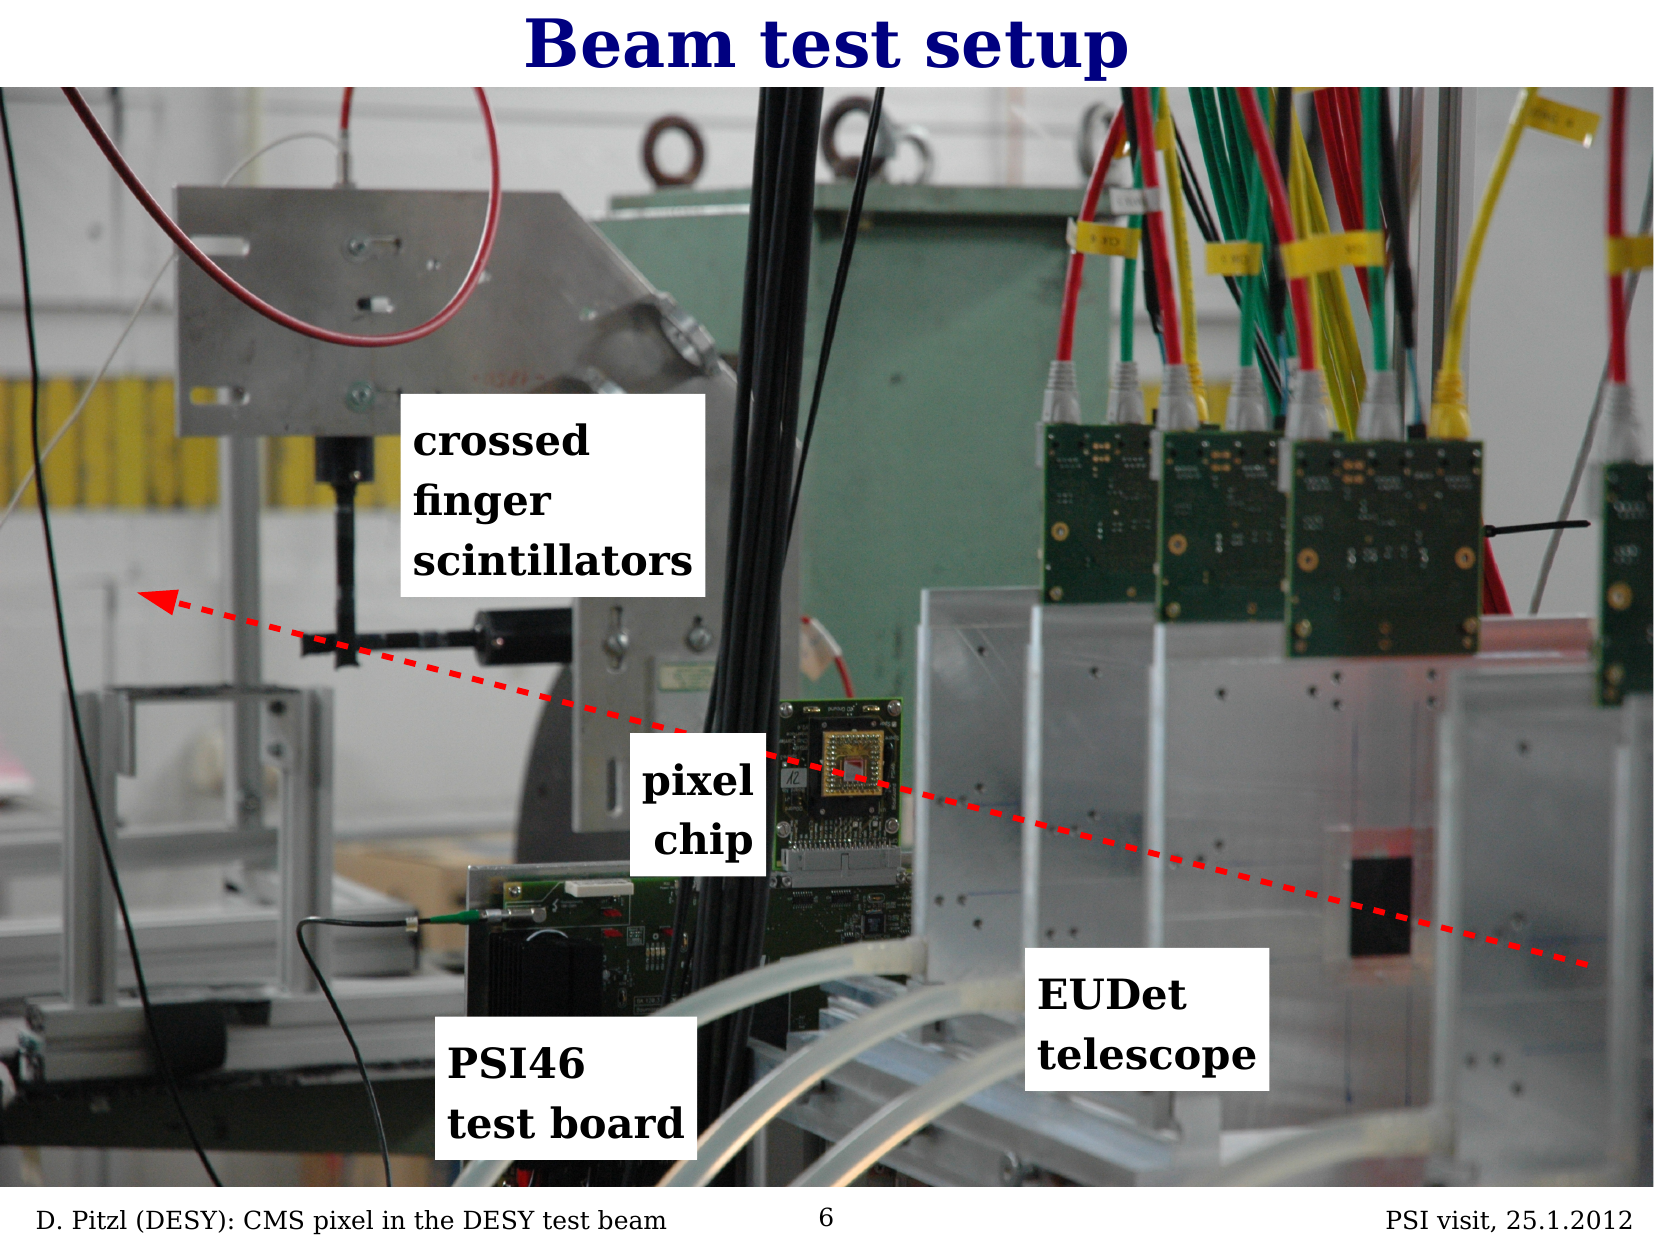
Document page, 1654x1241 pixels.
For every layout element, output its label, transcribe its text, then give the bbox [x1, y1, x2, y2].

title Beam test setup [121, 4, 1534, 84]
text_box crossed finger scintillators [400, 393, 706, 587]
text_box PSI46 test board [435, 1016, 698, 1150]
text_box pixel chip [630, 733, 767, 866]
picture [0, 87, 1654, 1187]
text_box EUDet telescope [1025, 947, 1270, 1081]
